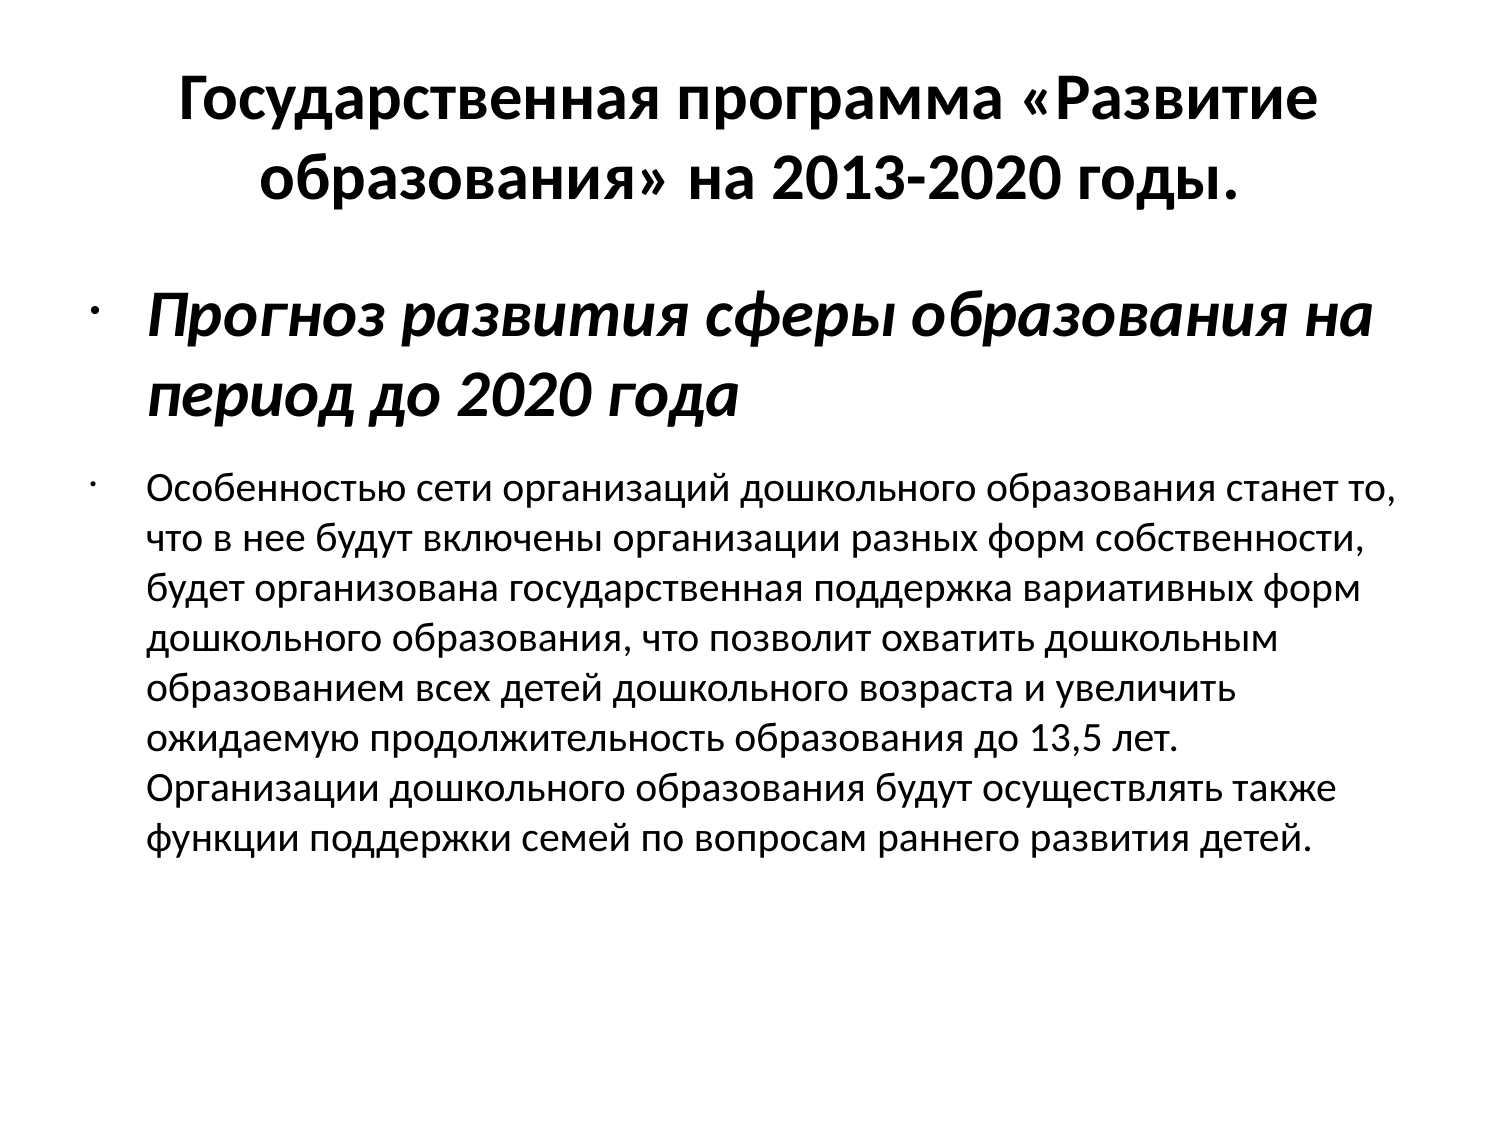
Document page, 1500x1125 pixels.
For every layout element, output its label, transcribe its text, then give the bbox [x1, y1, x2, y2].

list Прогноз развития сферы образования на период до 2020 года Особенностью сети организаций дошкольного образования станет то, что в нее будут включены организации разных форм собственности, будет организована государственная поддержка вариативных форм дошкольного образования, что позволит охватить дошкольным образованием всех детей дошкольного возраста и увеличить ожидаемую продолжительность образования до 13,5 лет. Организации дошкольного образования будут осуществлять также функции поддержки семей по вопросам раннего развития детей. [75, 262, 1425, 1005]
title Государственная программа «Развитие образования» на 2013-2020 годы. [75, 45, 1425, 233]
